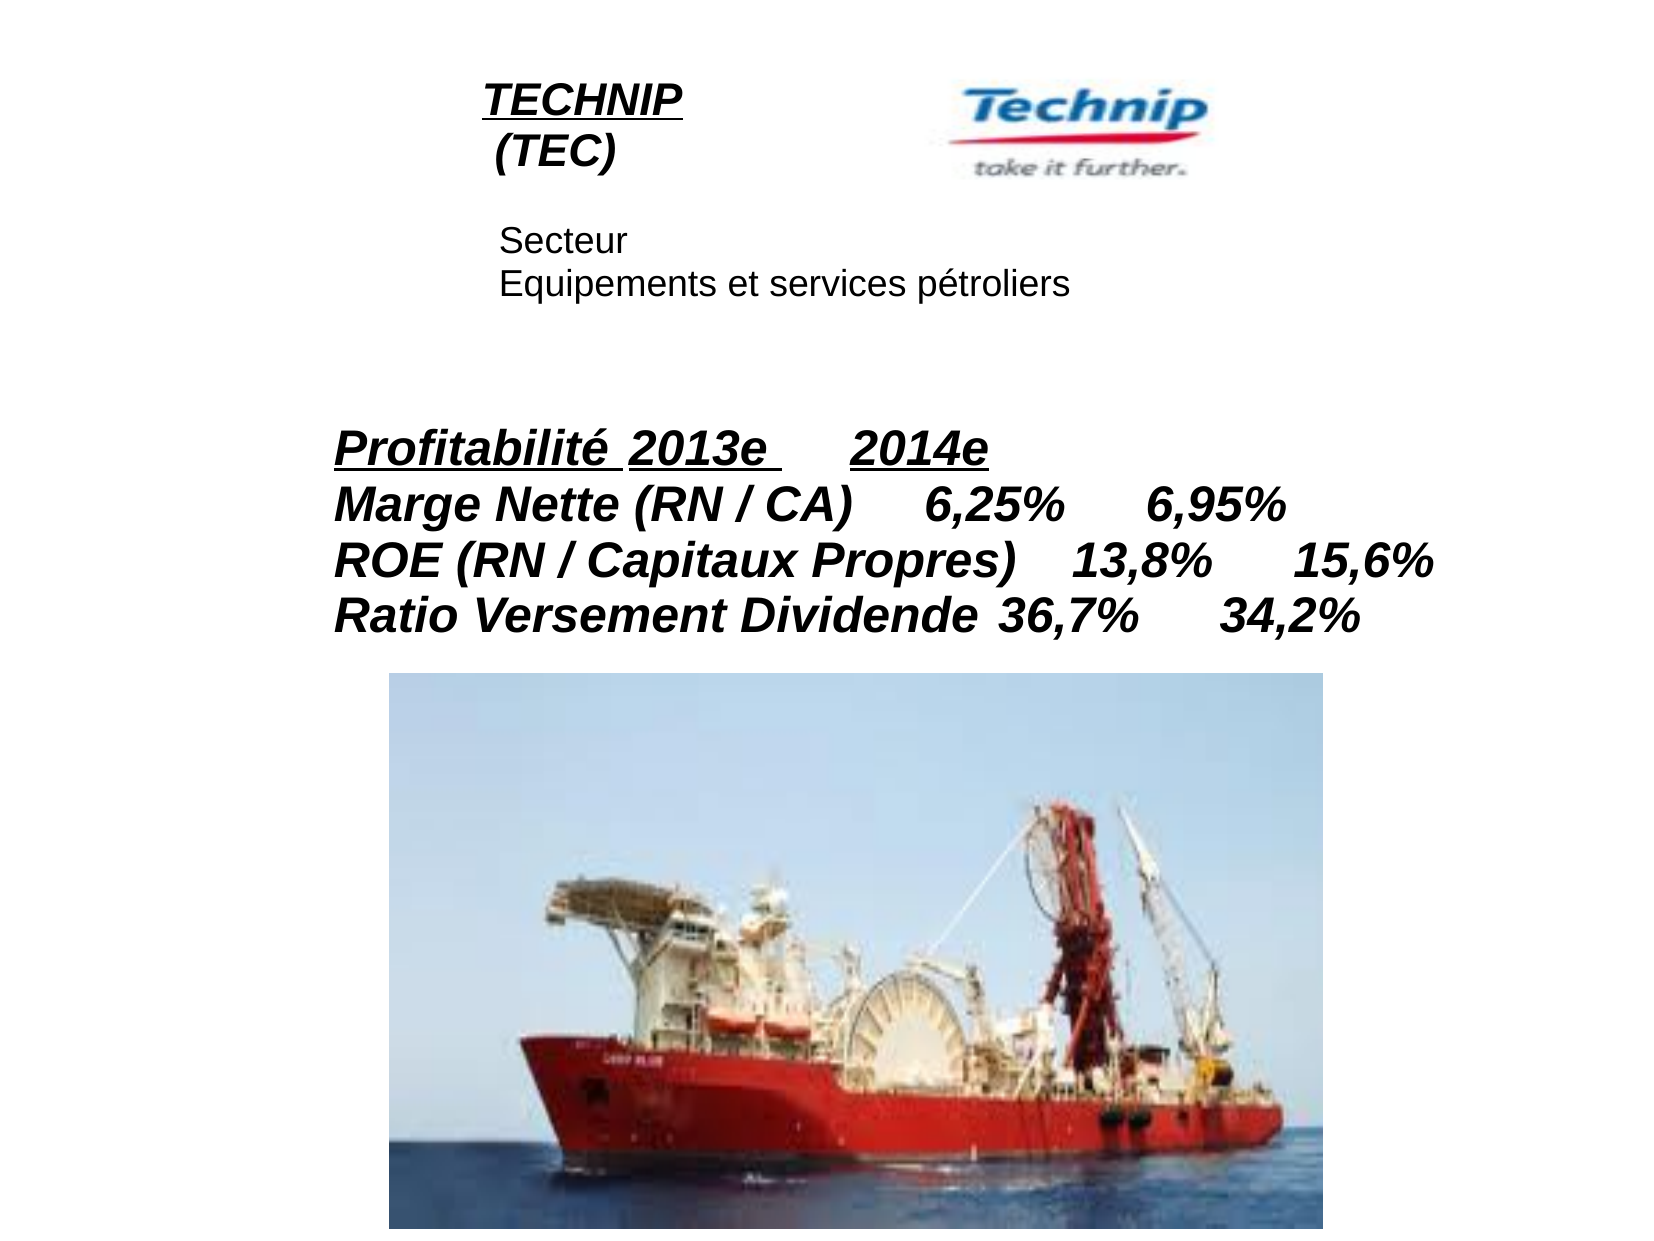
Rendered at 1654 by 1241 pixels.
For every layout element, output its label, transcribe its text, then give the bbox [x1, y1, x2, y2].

picture [901, 47, 1264, 213]
text_box Secteur Equipements et services pétroliers [484, 212, 1086, 312]
text_box Profitabilité 2013e 2014e Marge Nette (RN / CA) 6,25% 6,95% ROE (RN / Capitaux Propres) 13,8% 15,6% Ratio Versement Dividende 36,7% 34,2% [318, 413, 1512, 674]
picture [389, 673, 1323, 1229]
text_box TECHNIP (TEC) [467, 66, 721, 185]
